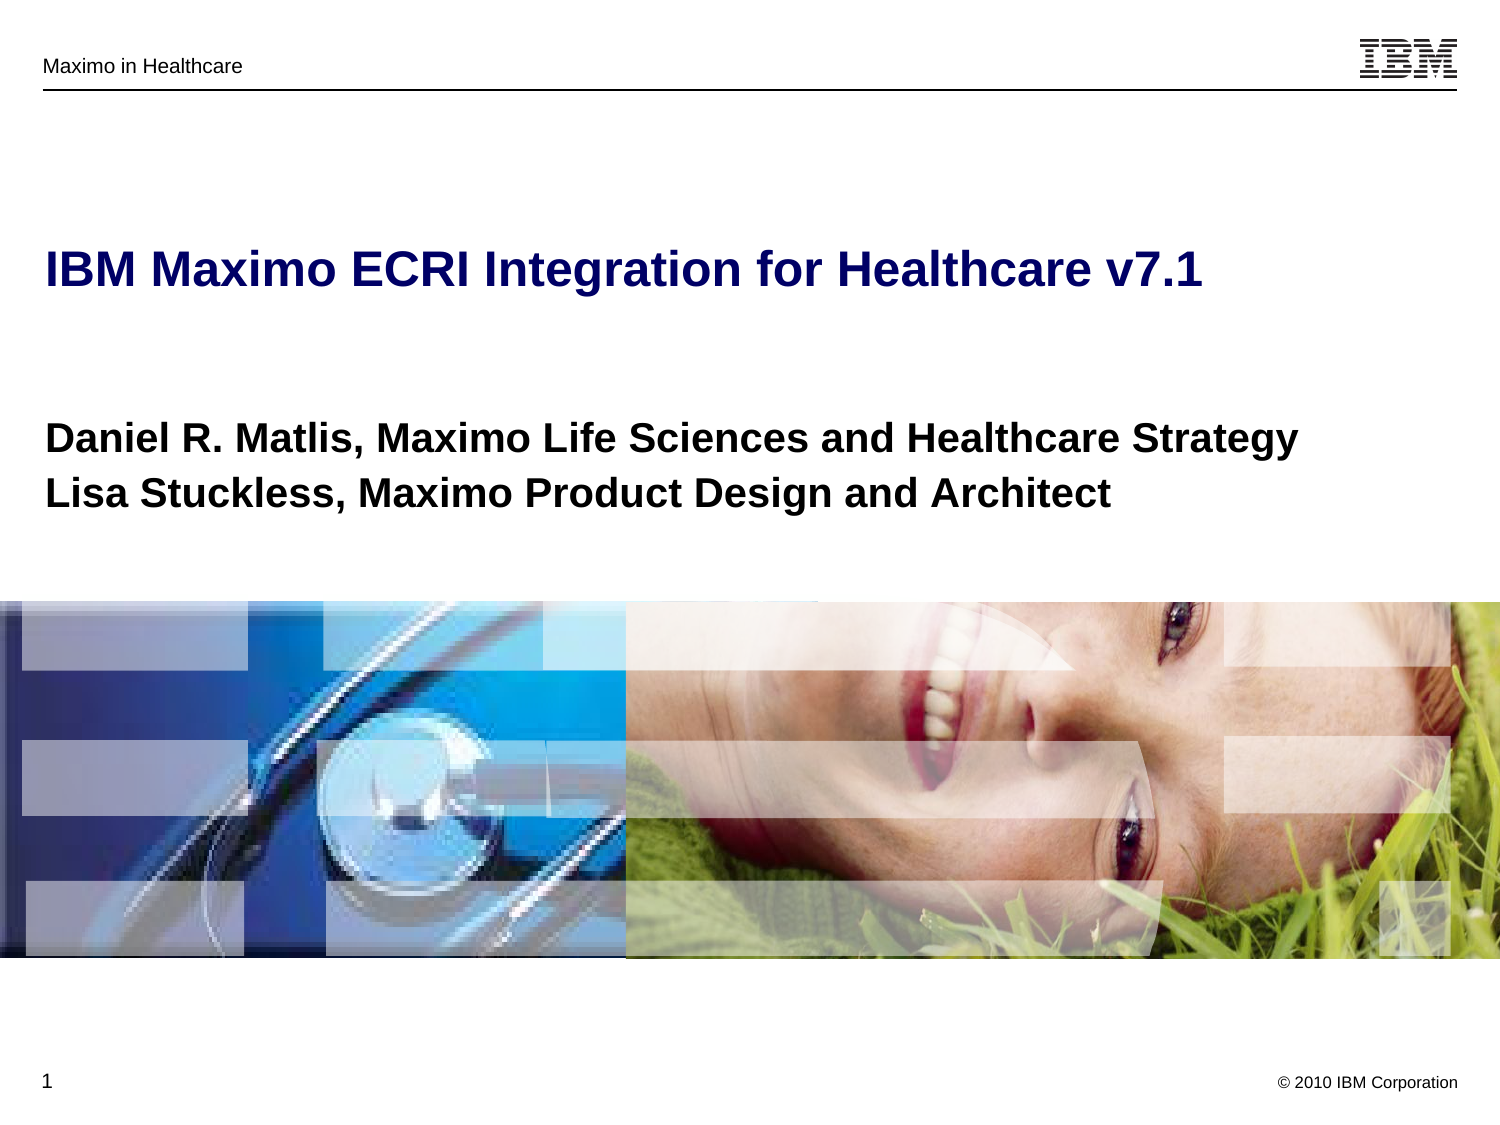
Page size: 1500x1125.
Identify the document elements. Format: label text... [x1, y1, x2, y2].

text_box [316, 740, 1156, 819]
text_box [22, 740, 248, 816]
text_box [323, 594, 1077, 671]
title IBM Maximo ECRI Integration for Healthcare v7.1 Daniel R. Matlis, Maximo Life Sciences and Healthcare Strategy Lisa Stuckless, Maximo Product Design and Architect [0, 156, 1500, 602]
text_box [22, 594, 248, 671]
text_box [1223, 735, 1451, 814]
text_box [1223, 591, 1451, 667]
picture [0, 601, 1500, 959]
text_box [326, 880, 1164, 956]
picture [1360, 39, 1457, 78]
text_box [25, 880, 245, 956]
text_box [1379, 880, 1451, 956]
